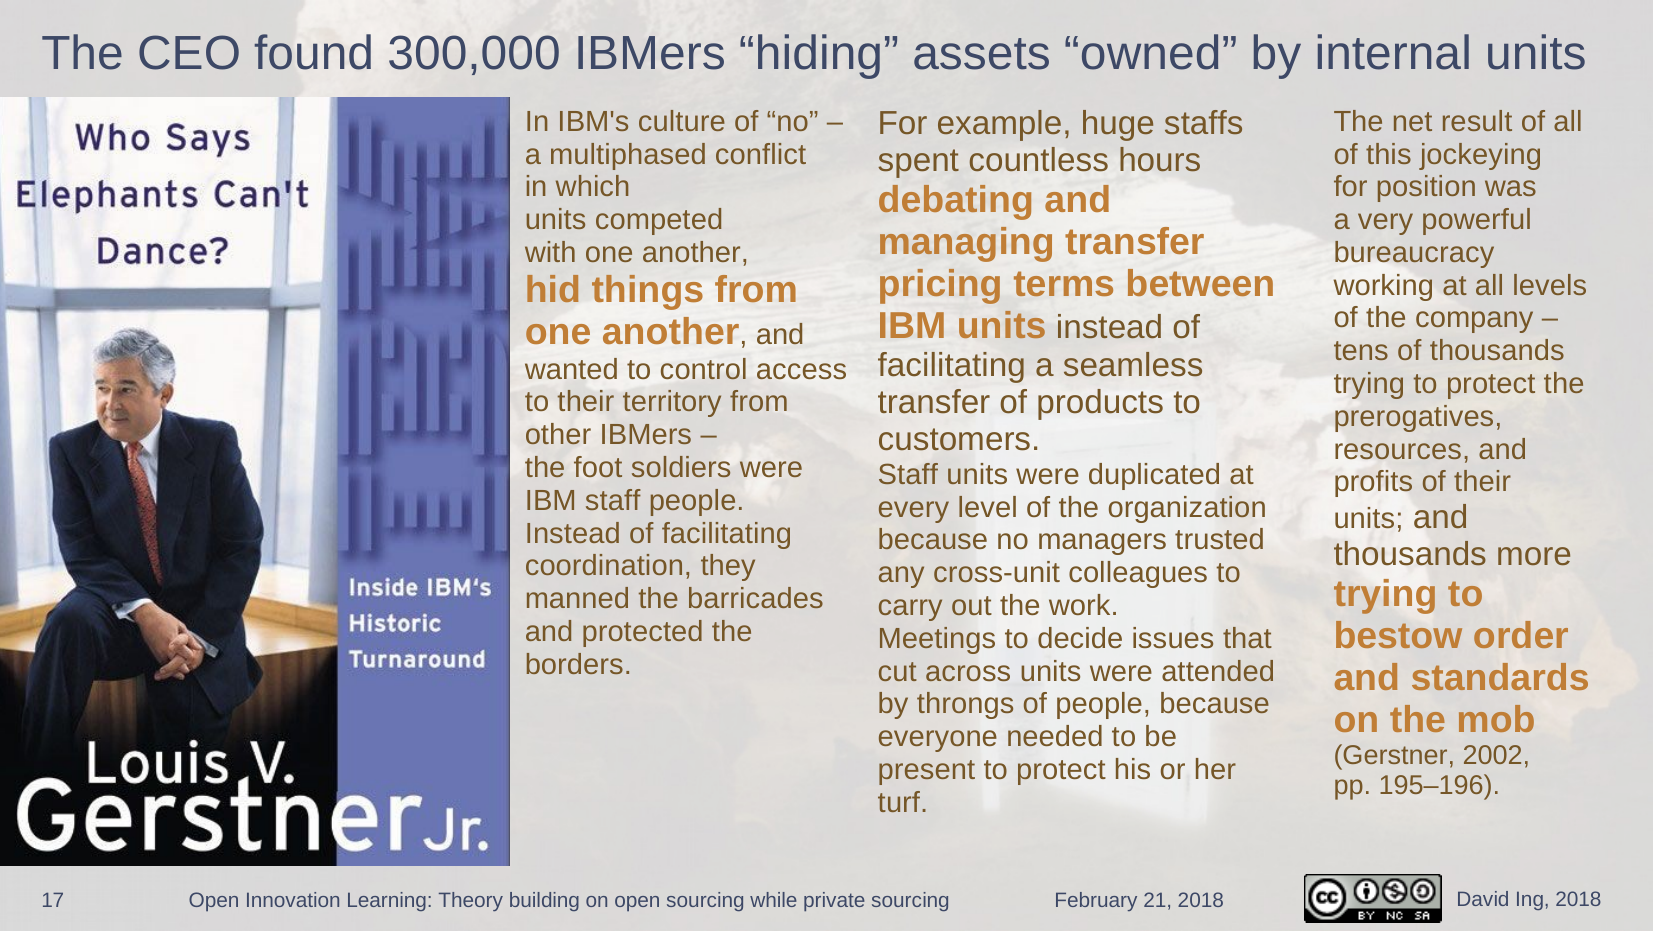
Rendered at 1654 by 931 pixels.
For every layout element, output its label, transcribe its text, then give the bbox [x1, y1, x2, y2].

text_box For example, huge staffs spent countless hours debating and managing transfer pricing terms between IBM units instead of facilitating a seamless transfer of products to customers. Staff units were duplicated at every level of the organization because no managers trusted any cross-unit colleagues to carry out the work. Meetings to decide issues that cut across units were attended by throngs of people, because everyone needed to be present to protect his or her turf. [862, 97, 1294, 826]
text_box The net result of all of this jockeying for position was a very powerful bureaucracy working at all levels of the company – tens of thousands trying to protect the prerogatives, resources, and profits of their units; and thousands more trying to bestow order and standards on the mob (Gerstner, 2002, pp. 195–196). [1318, 97, 1605, 809]
picture [1304, 874, 1442, 923]
title The CEO found 300,000 IBMers “hiding” assets “owned” by internal units [41, 30, 1613, 126]
text_box In IBM's culture of “no” – a multiphased conflict in which units competed with one another, hid things from one another, and wanted to control access to their territory from other IBMers – the foot soldiers were IBM staff people. Instead of facilitating coordination, they manned the barricades and protected the borders. [509, 97, 863, 836]
table_cell 4. [0, 0, 1653, 931]
picture [0, 97, 510, 866]
